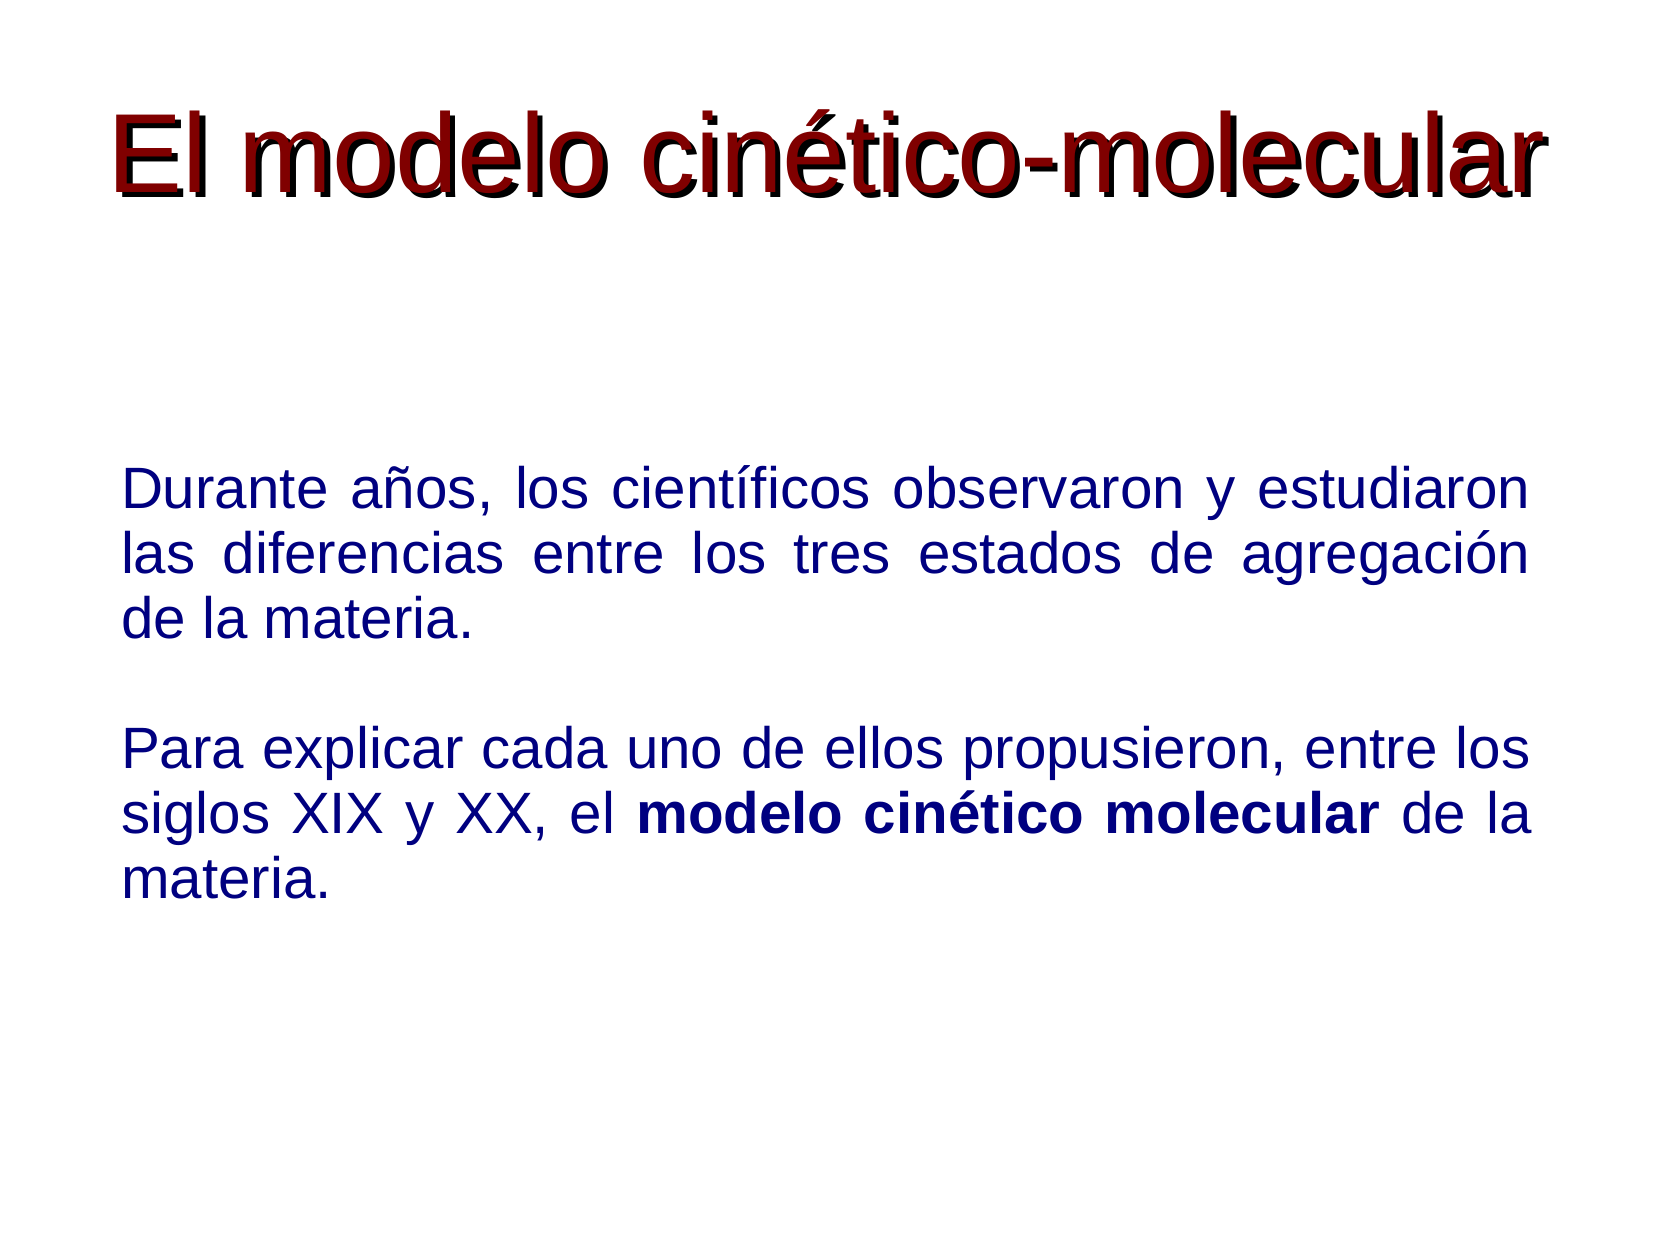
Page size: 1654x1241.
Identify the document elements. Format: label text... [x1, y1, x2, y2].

text_box Durante años, los científicos observaron y estudiaron las diferencias entre los tres estados de agregación de la materia. Para explicar cada uno de ellos propusieron, entre los siglos XIX y XX, el modelo cinético molecular de la materia. [106, 448, 1548, 934]
title El modelo cinético-molecular [82, 49, 1571, 257]
